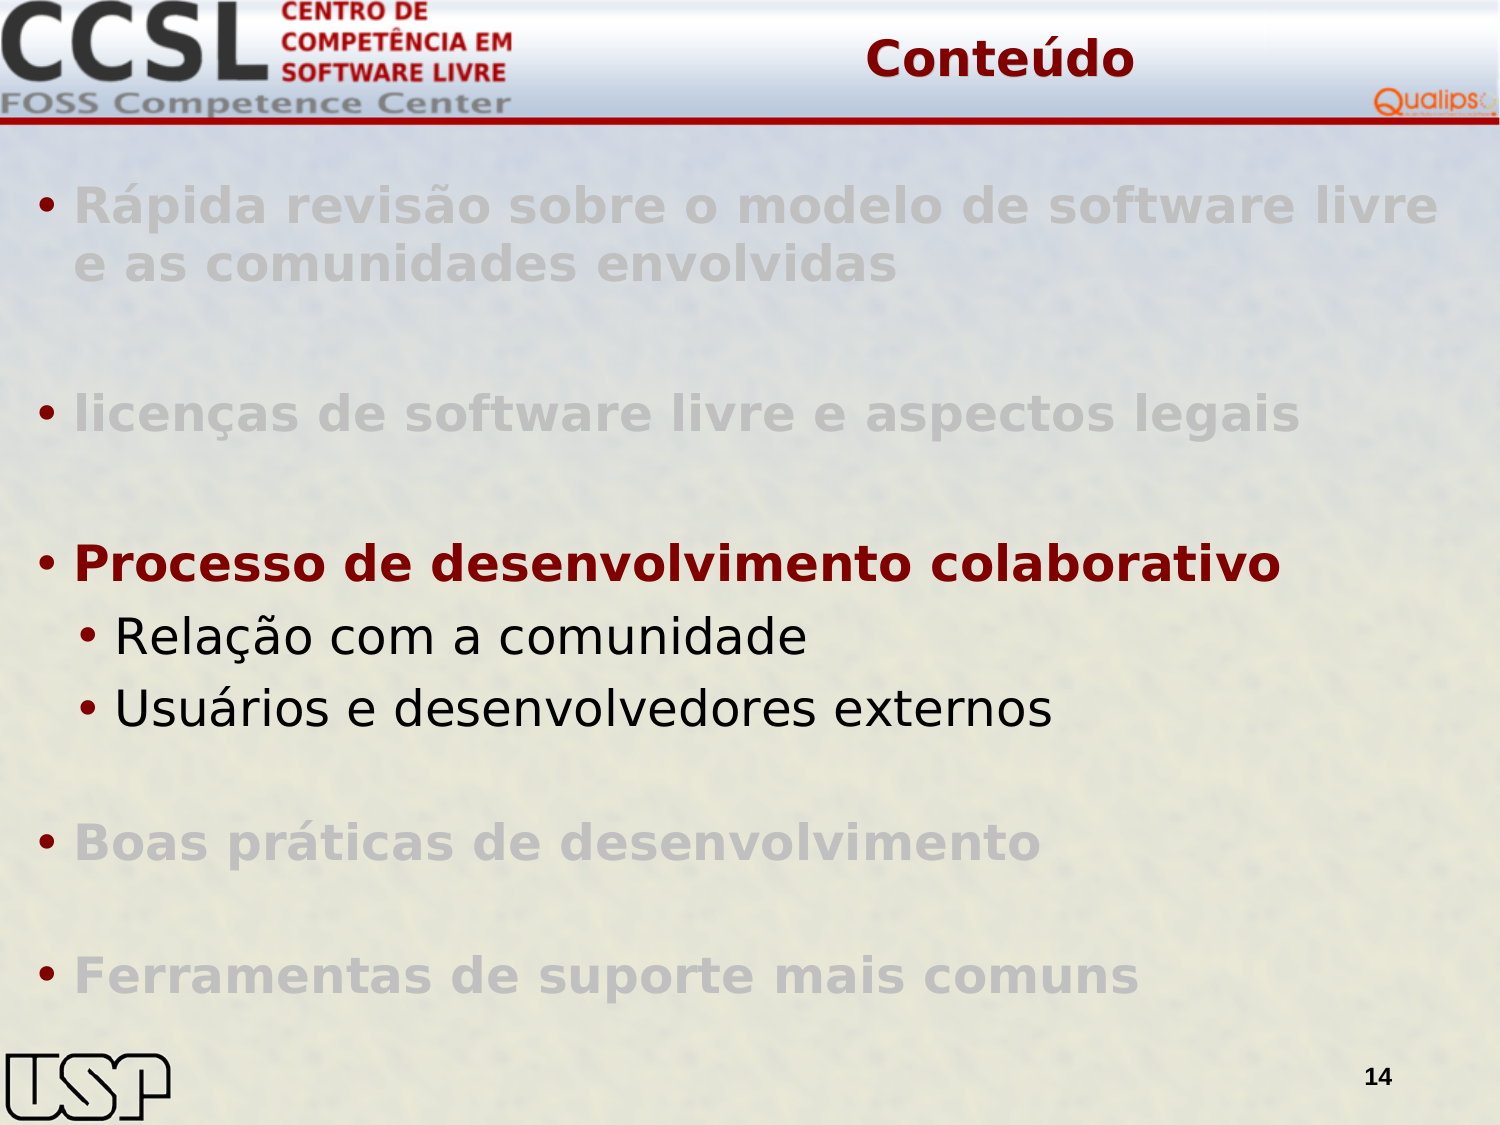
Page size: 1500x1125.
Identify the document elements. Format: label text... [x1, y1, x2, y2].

picture [0, 0, 1500, 1125]
list Rápida revisão sobre o modelo de software livre e as comunidades envolvidas licenças de software livre e aspectos legais Processo de desenvolvimento colaborativo Relação com a comunidade Usuários e desenvolvedores externos Boas práticas de desenvolvimento Ferramentas de suporte mais comuns [32, 177, 1447, 1063]
title Conteúdo [501, 0, 1500, 119]
